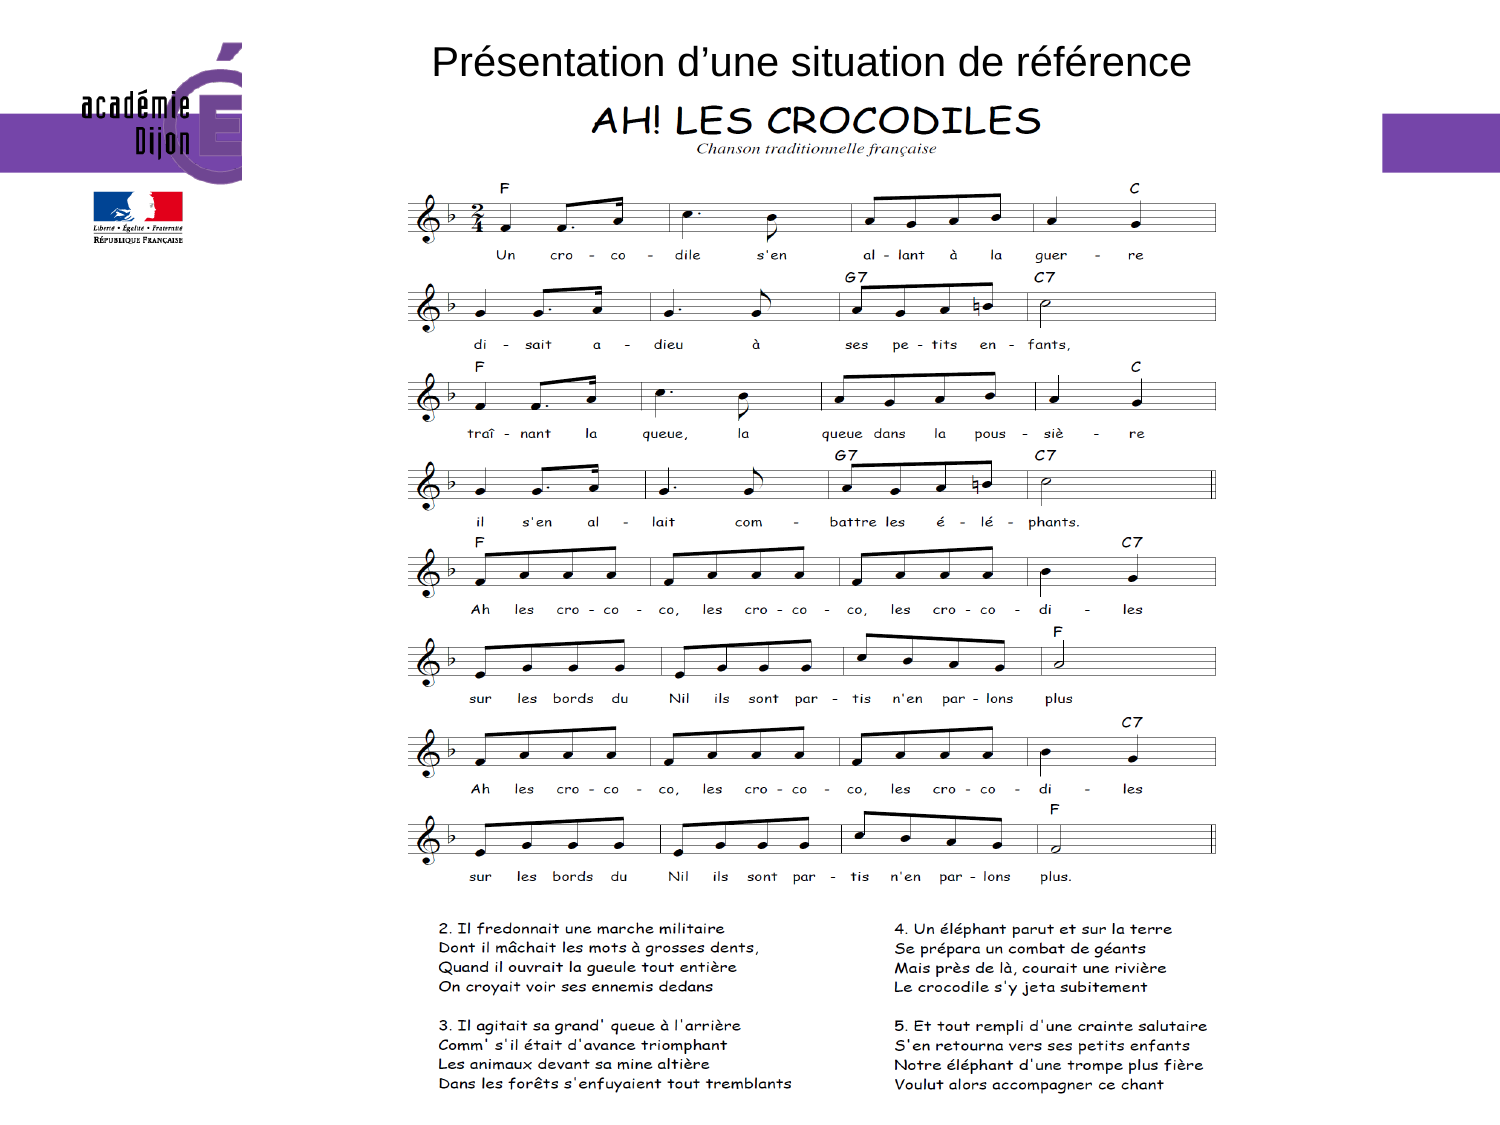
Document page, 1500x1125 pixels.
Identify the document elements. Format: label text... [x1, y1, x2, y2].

picture [82, 42, 242, 244]
text_box Présentation d’une situation de référence [242, 26, 1383, 333]
picture [383, 79, 1240, 1106]
